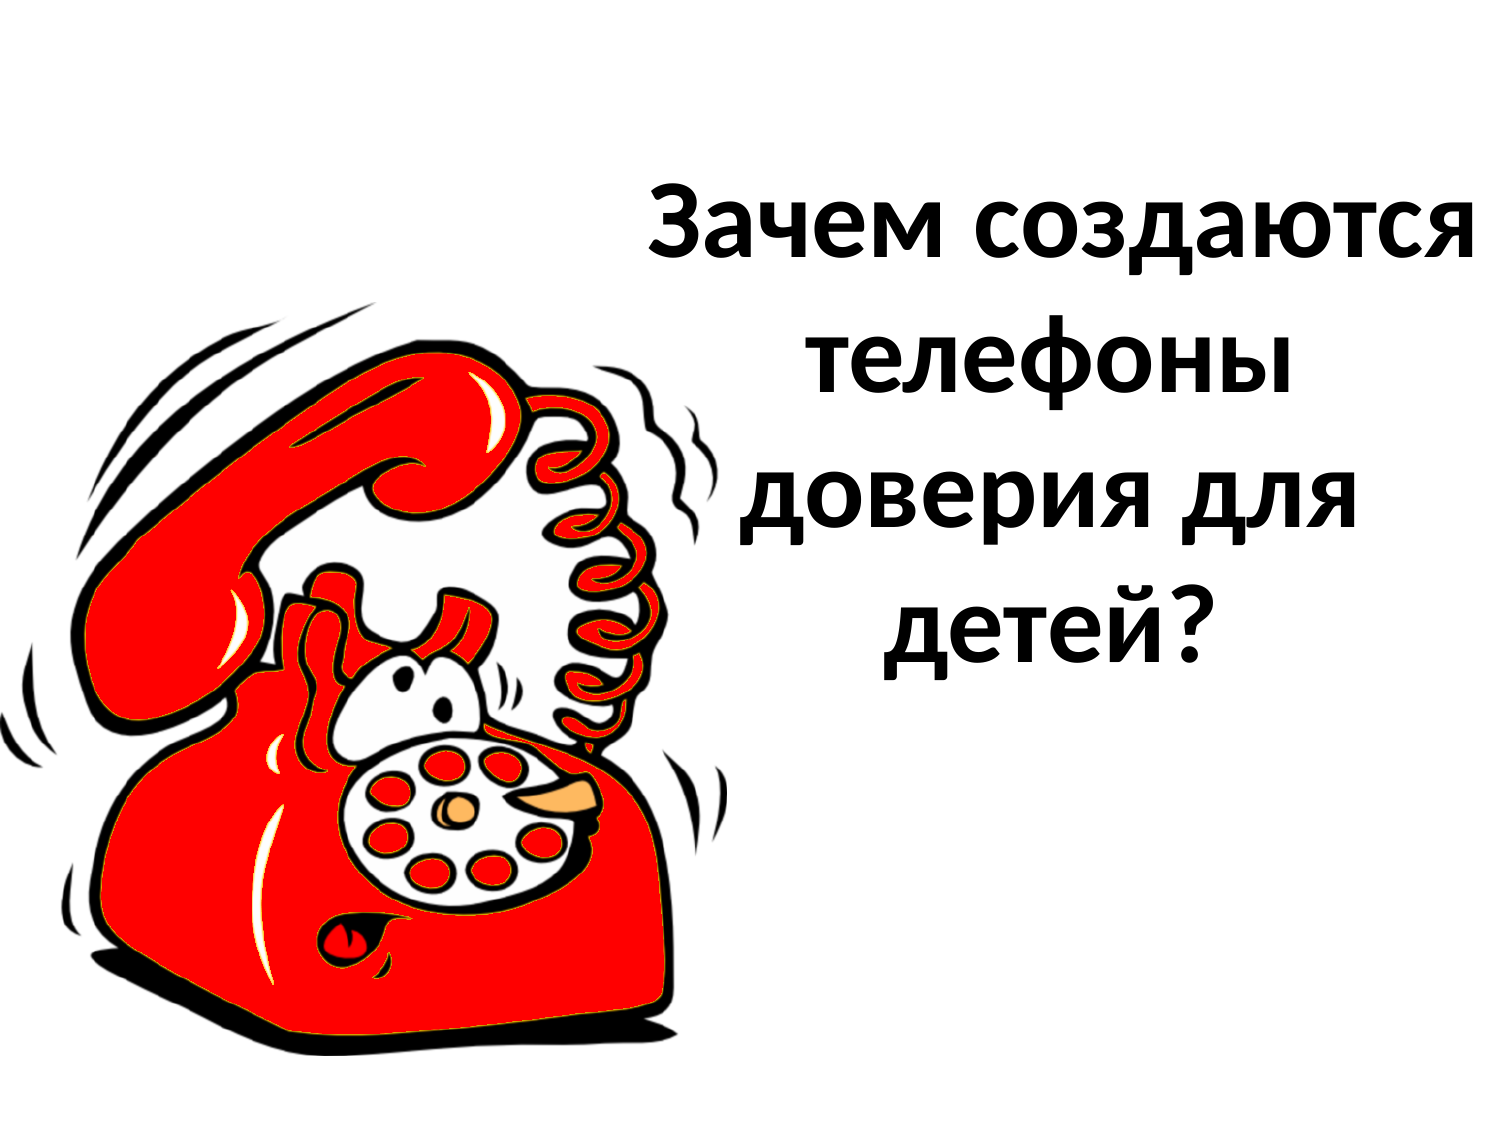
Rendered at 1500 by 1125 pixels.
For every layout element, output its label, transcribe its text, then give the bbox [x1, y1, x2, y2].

picture [0, 302, 727, 1056]
text_box Зачем создаются телефоны доверия для детей? [602, 137, 1500, 828]
